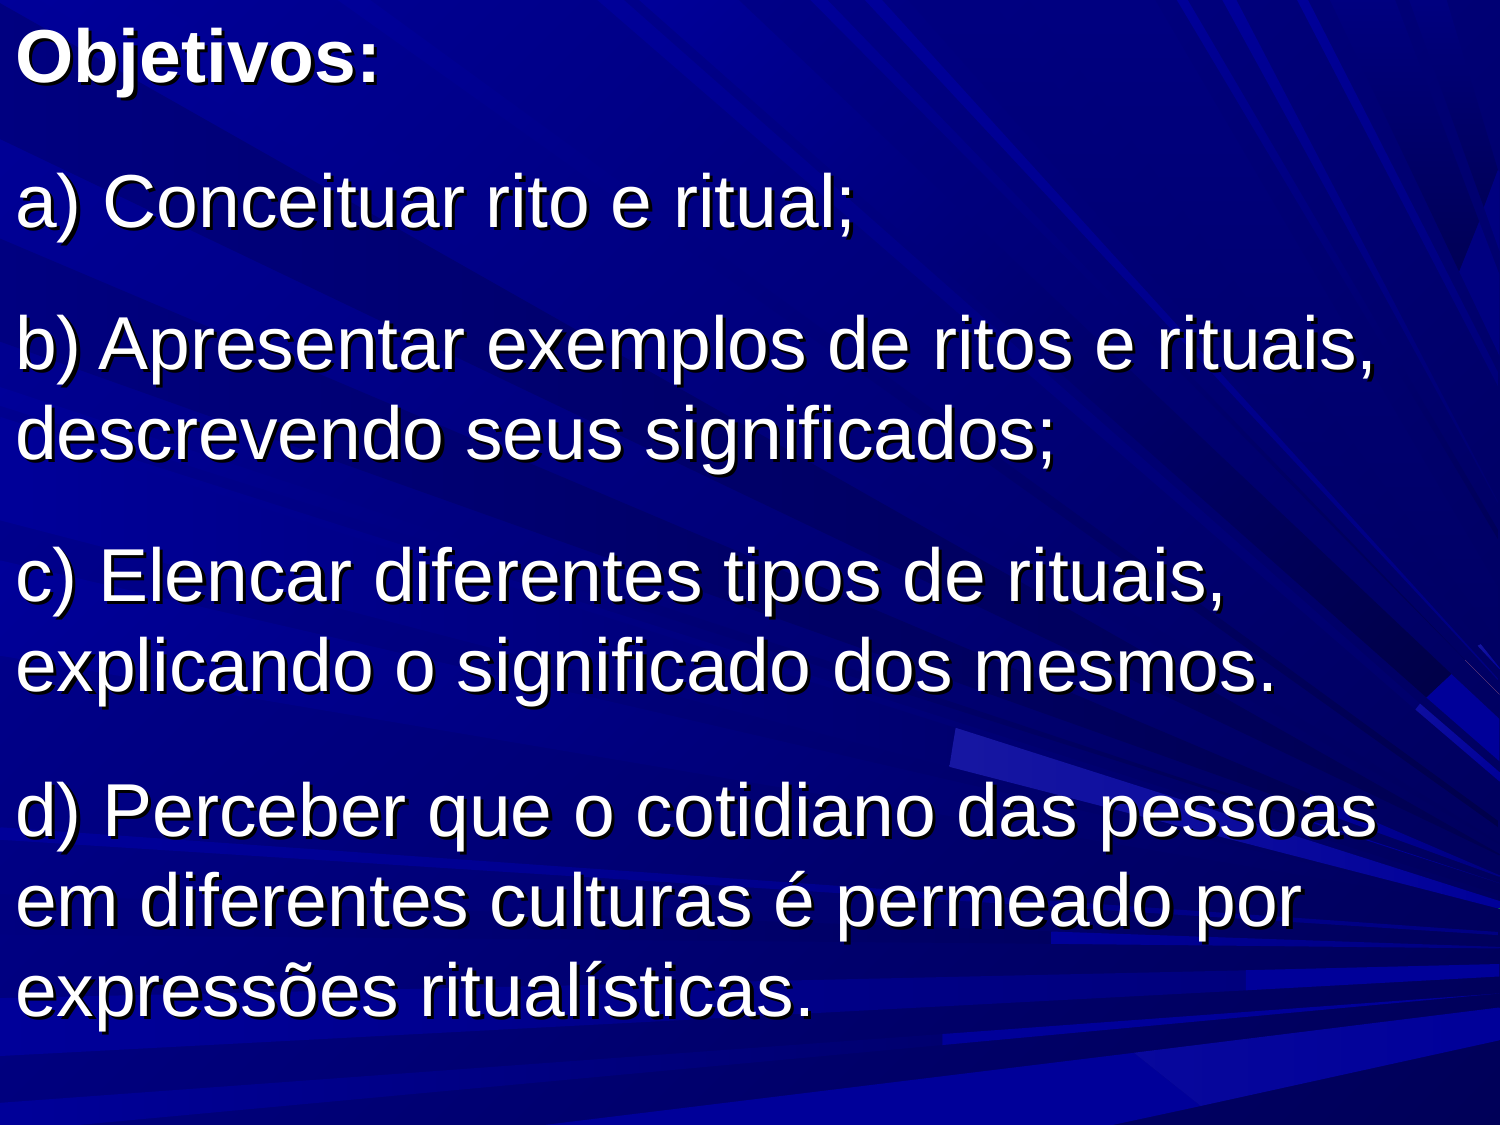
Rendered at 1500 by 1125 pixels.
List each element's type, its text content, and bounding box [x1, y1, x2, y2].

text_box Objetivos: a) Conceituar rito e ritual; b) Apresentar exemplos de ritos e rituais, descrevendo seus significados; c) Elencar diferentes tipos de rituais, explicando o significado dos mesmos. d) Perceber que o cotidiano das pessoas em diferentes culturas é permeado por expressões ritualísticas. [0, 0, 1500, 1125]
